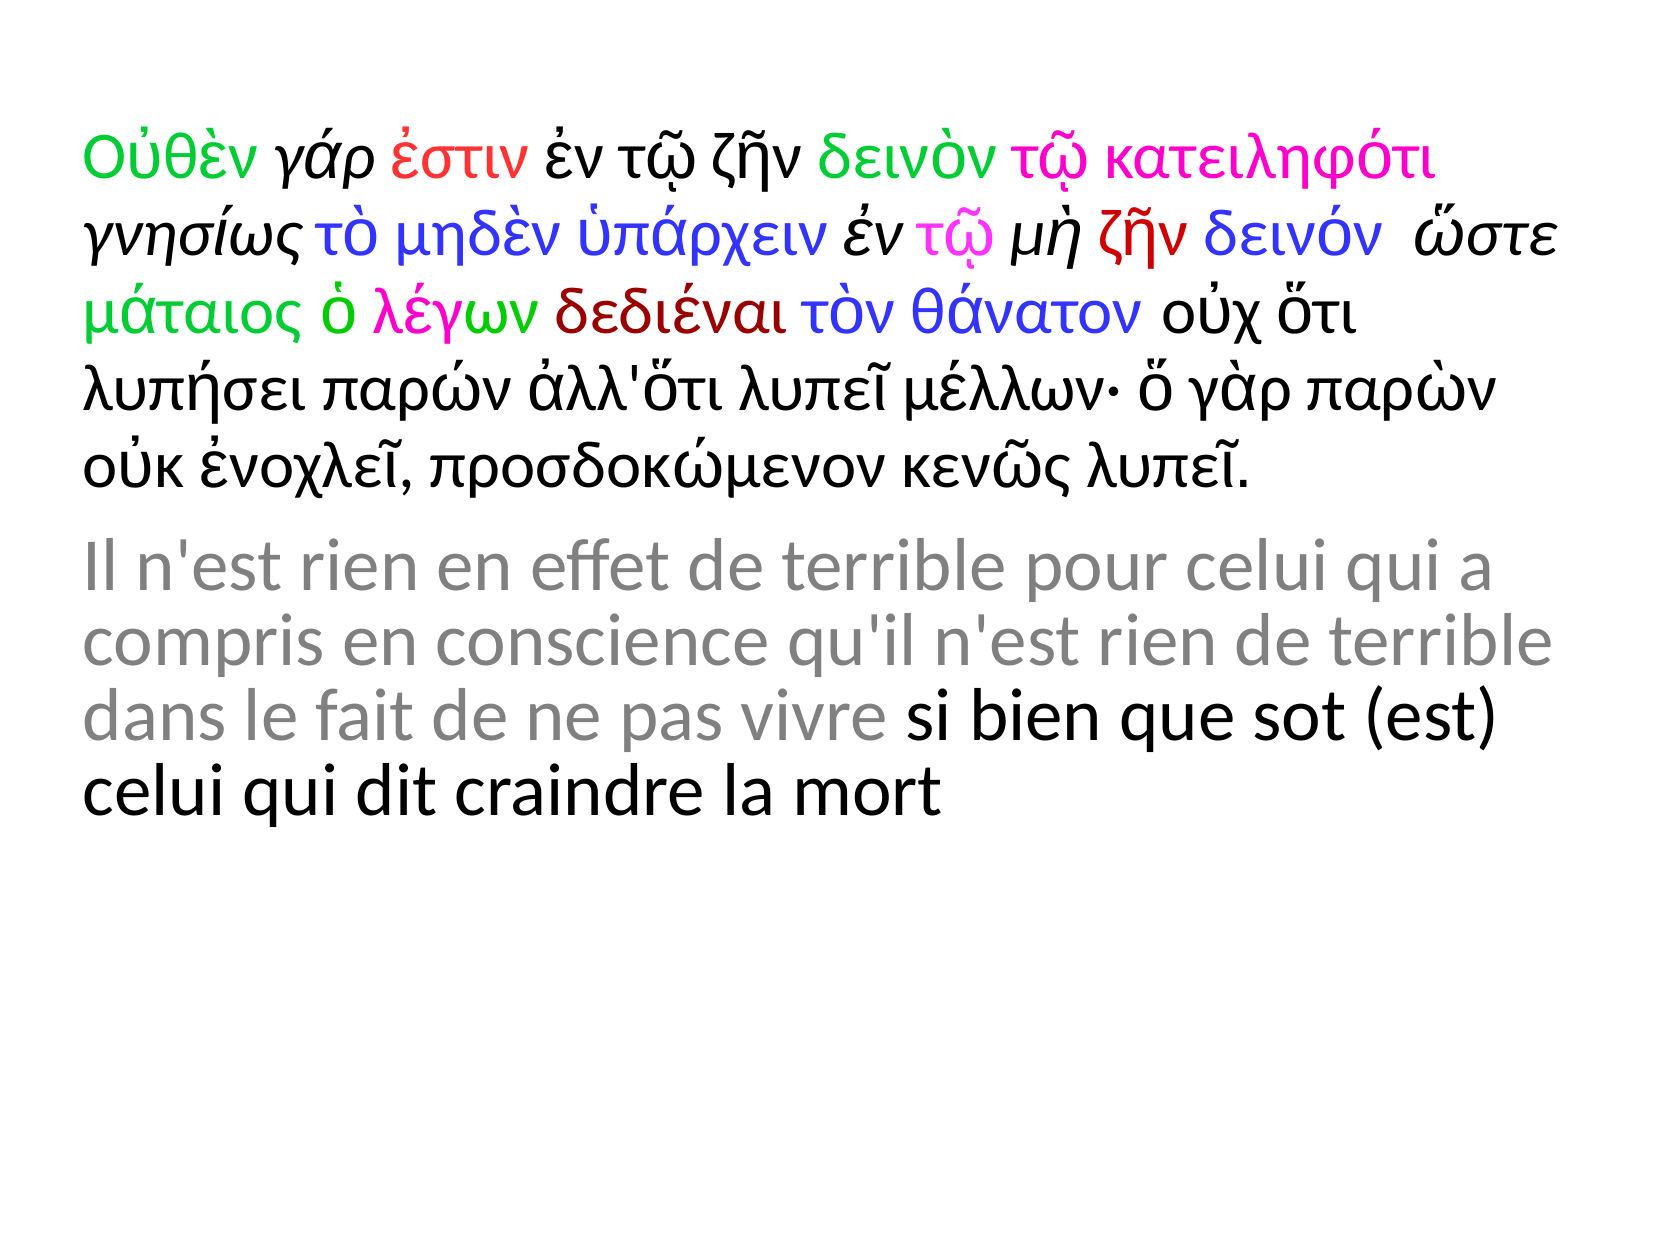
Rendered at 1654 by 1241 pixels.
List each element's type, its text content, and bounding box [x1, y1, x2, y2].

list Oὐθὲν γάρ ἐστιν ἐν τῷ ζῆν δεινὸν τῷ κατειληφότι γνησίως τὸ μηδὲν ὑπάρχειν ἐν τῷ μὴ ζῆν δεινόν ὥστε μάταιος ὁ λέγων δεδιέναι τὸν θάνατον οὐχ ὅτι λυπήσει παρών ἀλλ'ὅτι λυπεῖ μέλλων· ὅ γὰρ παρὼν οὐκ ἐνοχλεῖ, προσδοκώμενον κενῶς λυπεῖ. Il n'est rien en effet de terrible pour celui qui a compris en conscience qu'il n'est rien de terrible dans le fait de ne pas vivre si bien que sot (est) celui qui dit craindre la mort [82, 118, 1571, 1121]
